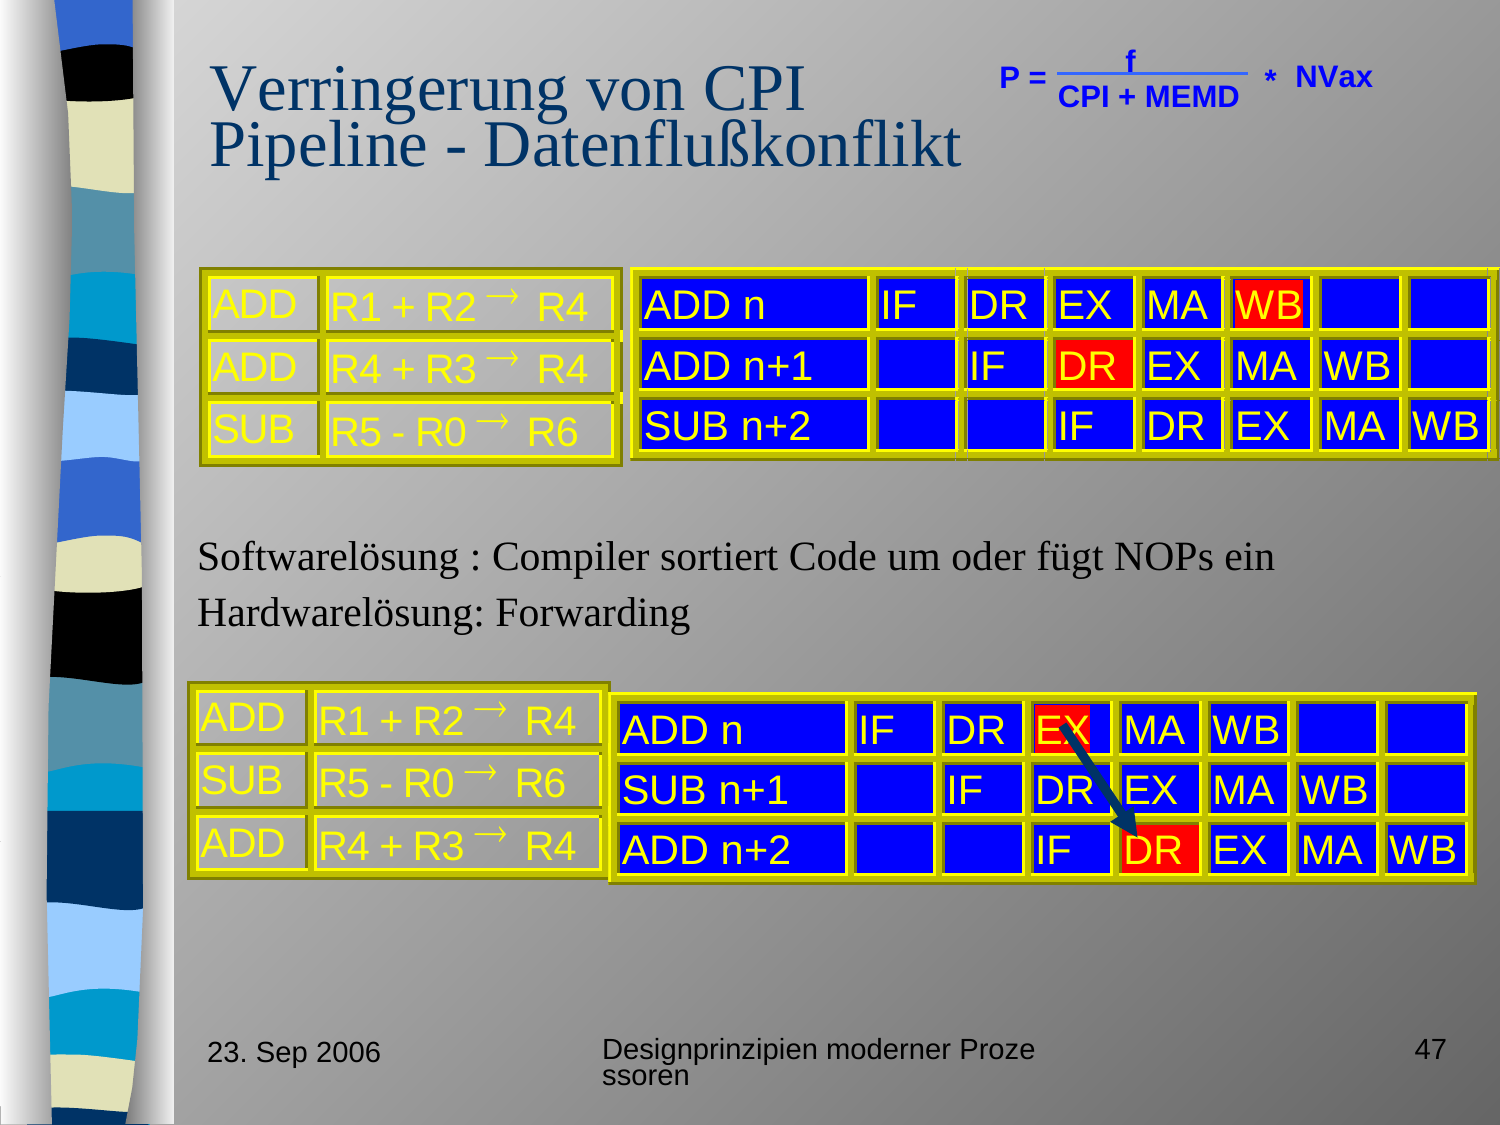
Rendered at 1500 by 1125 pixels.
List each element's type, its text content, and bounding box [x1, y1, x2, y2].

chart [998, 42, 1410, 132]
chart [171, 680, 1478, 925]
title Verringerung von CPI Pipeline - Datenflußkonflikt [194, 30, 1470, 213]
list Softwarelösung : Compiler sortiert Code um oder fügt NOPs ein Hardwarelösung: Forwarding [182, 525, 1450, 651]
chart [183, 267, 1500, 511]
